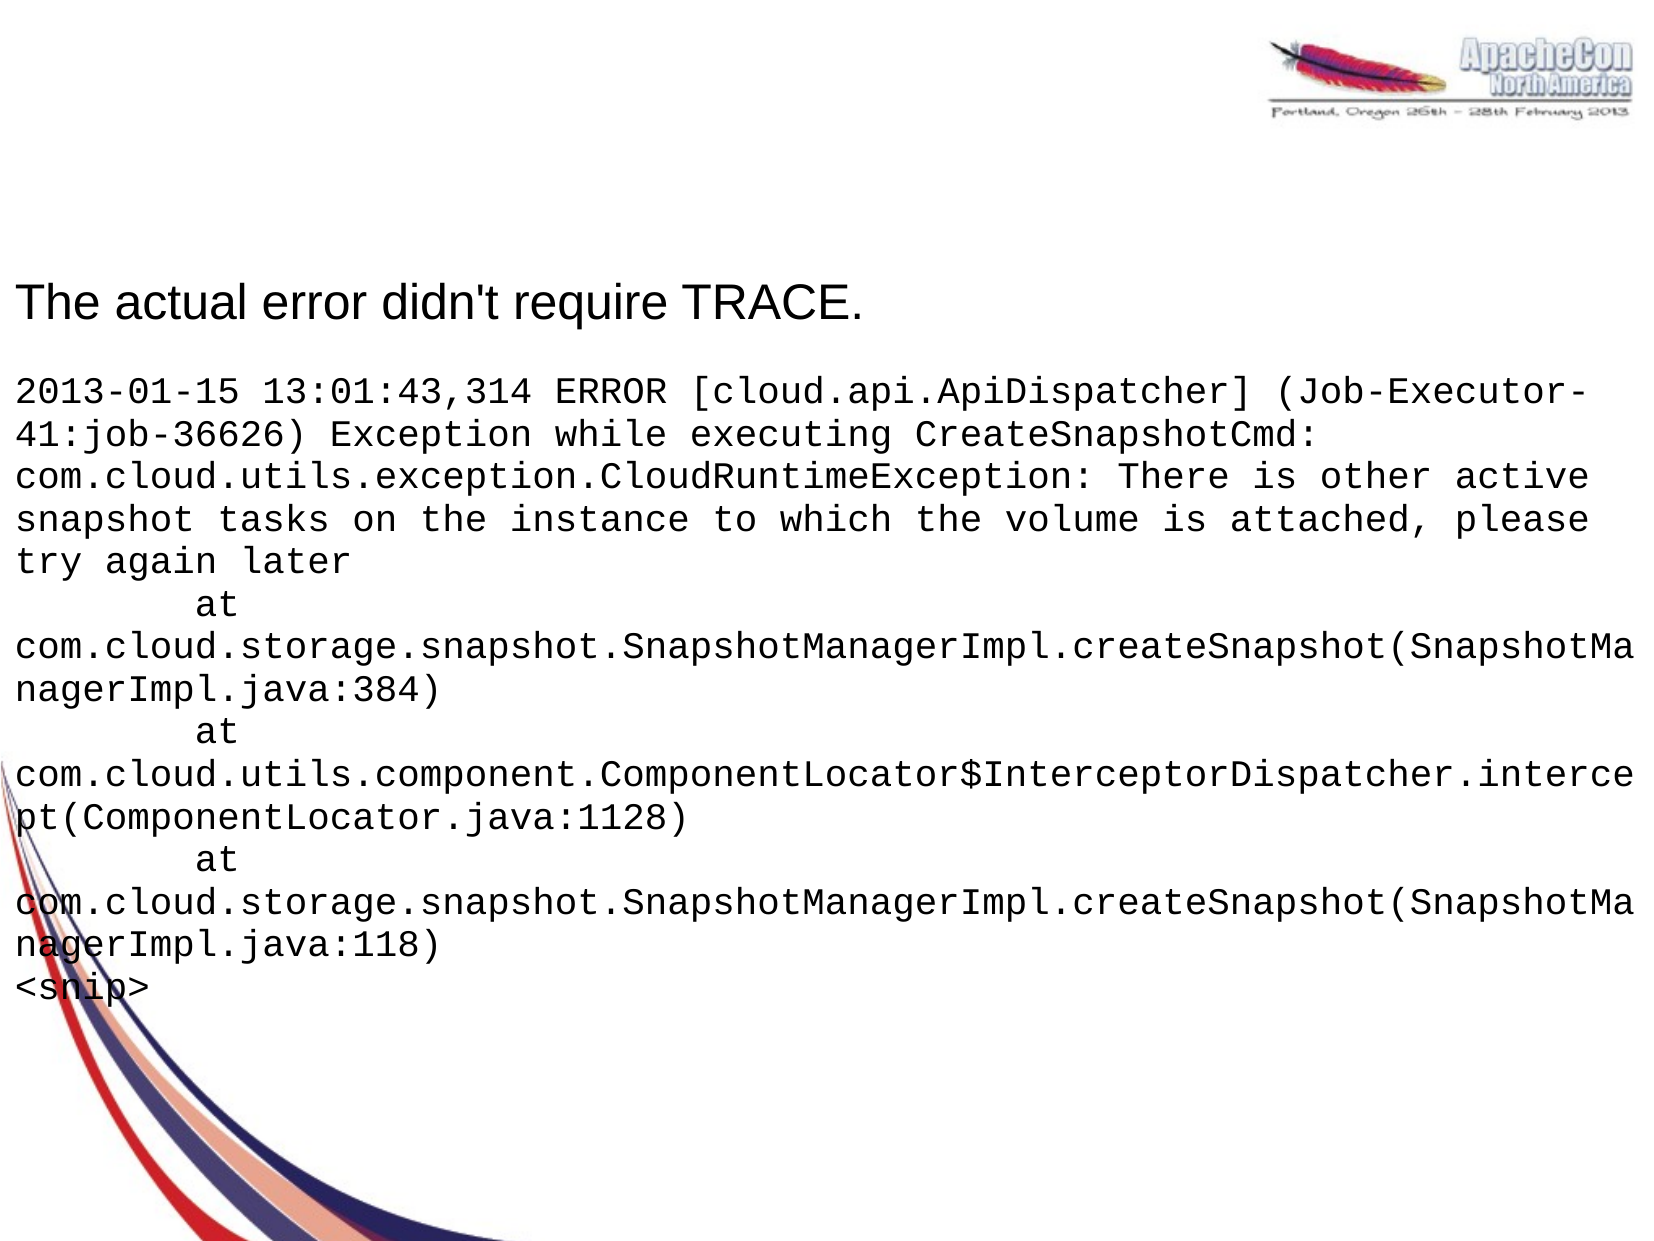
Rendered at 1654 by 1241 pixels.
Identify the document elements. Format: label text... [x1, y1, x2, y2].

picture [0, 975, 1654, 1241]
picture [0, 0, 1654, 266]
text_box The actual error didn't require TRACE. 2013-01-15 13:01:43,314 ERROR [cloud.api.ApiDispatcher] (Job-Executor-41:job-36626) Exception while executing CreateSnapshotCmd: com.cloud.utils.exception.CloudRuntimeException: There is other active snapshot tasks on the instance to which the volume is attached, please try again later at com.cloud.storage.snapshot.SnapshotManagerImpl.createSnapshot(SnapshotManagerImpl.java:384) at com.cloud.utils.component.ComponentLocator$InterceptorDispatcher.intercept(ComponentLocator.java:1128) at com.cloud.storage.snapshot.SnapshotManagerImpl.createSnapshot(SnapshotManagerImpl.java:118) <snip> [0, 266, 1654, 975]
